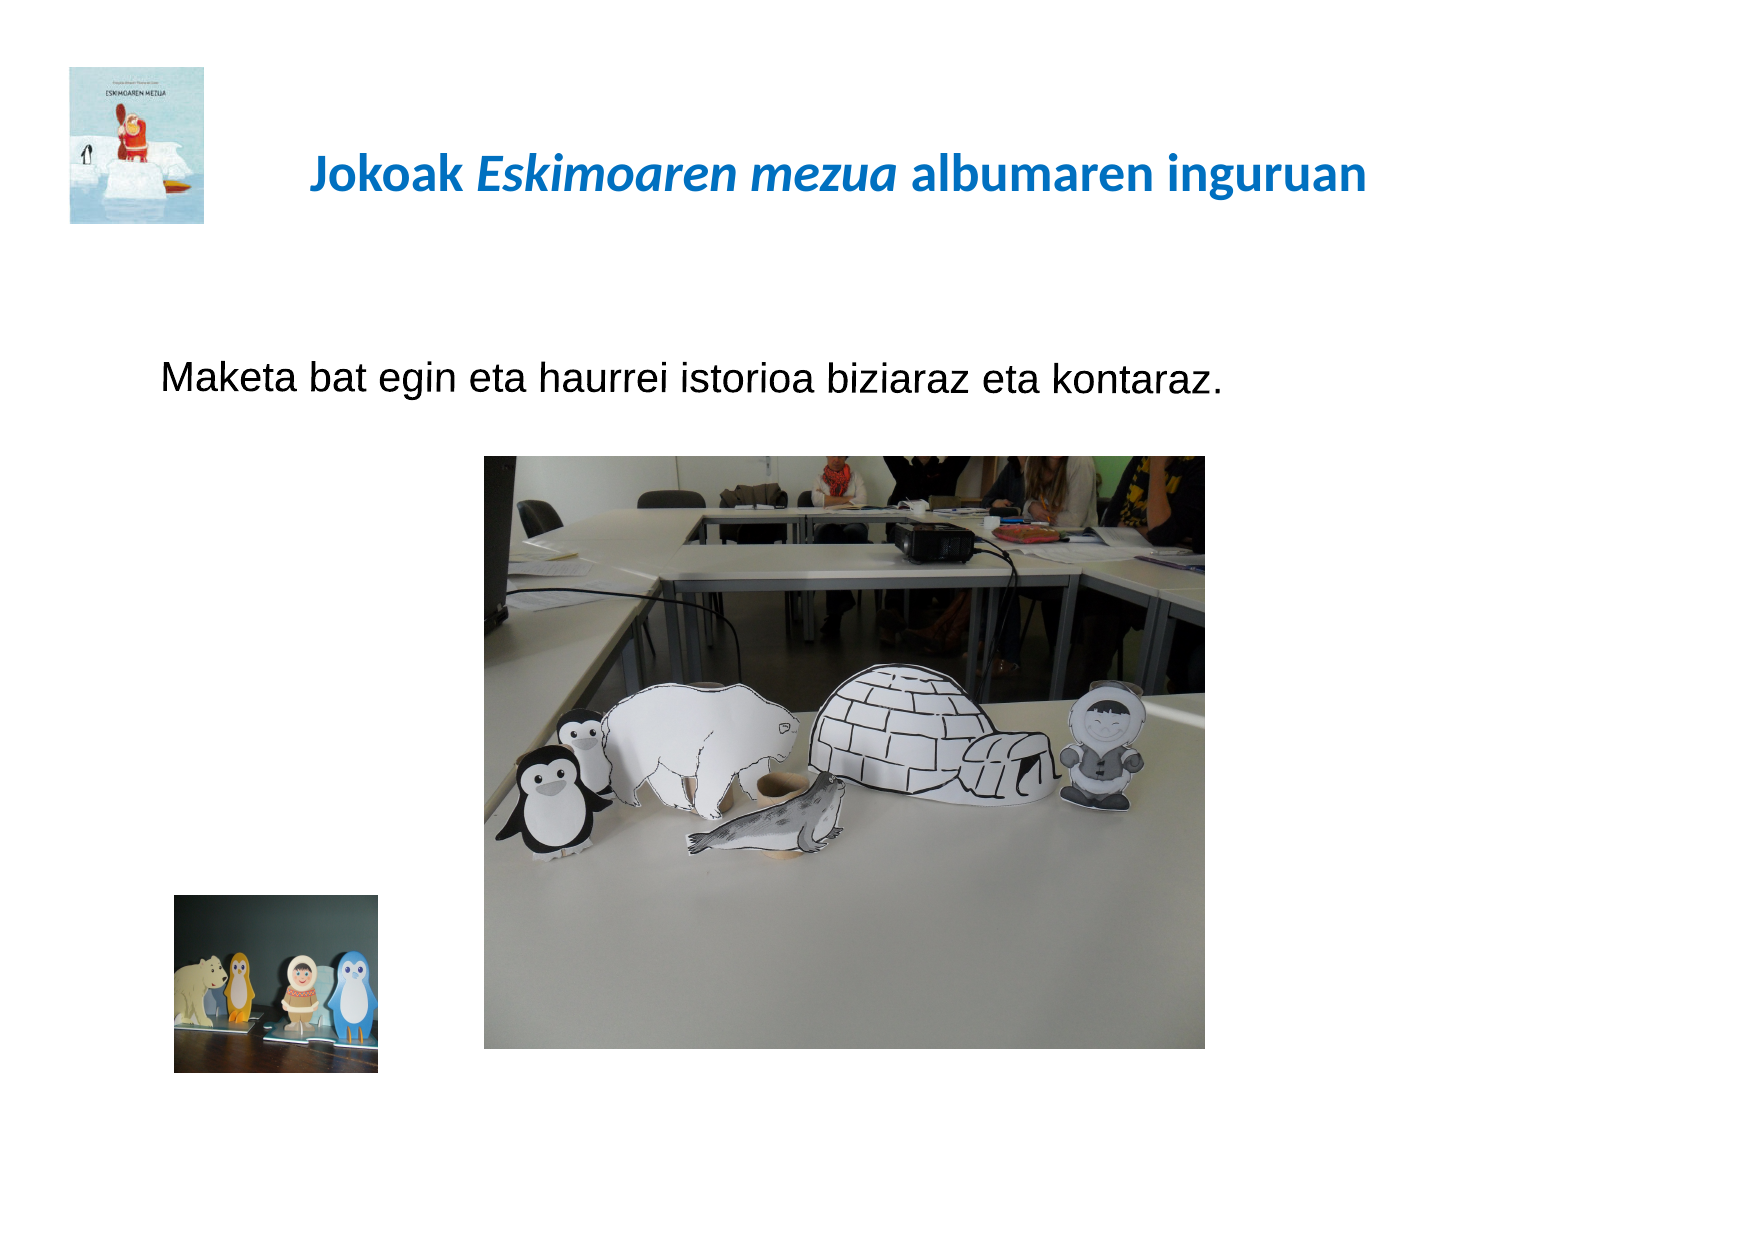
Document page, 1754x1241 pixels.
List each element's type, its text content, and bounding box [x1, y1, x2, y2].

picture [484, 709, 1205, 1049]
picture [174, 895, 378, 1073]
chart [466, 531, 1288, 709]
picture [68, 67, 204, 224]
text_box Jokoak Eskimoaren mezua albumaren inguruan [116, 129, 1562, 275]
text_box Maketa bat egin eta haurrei istorioa biziaraz eta kontaraz. [144, 341, 1507, 410]
picture [484, 456, 1205, 531]
